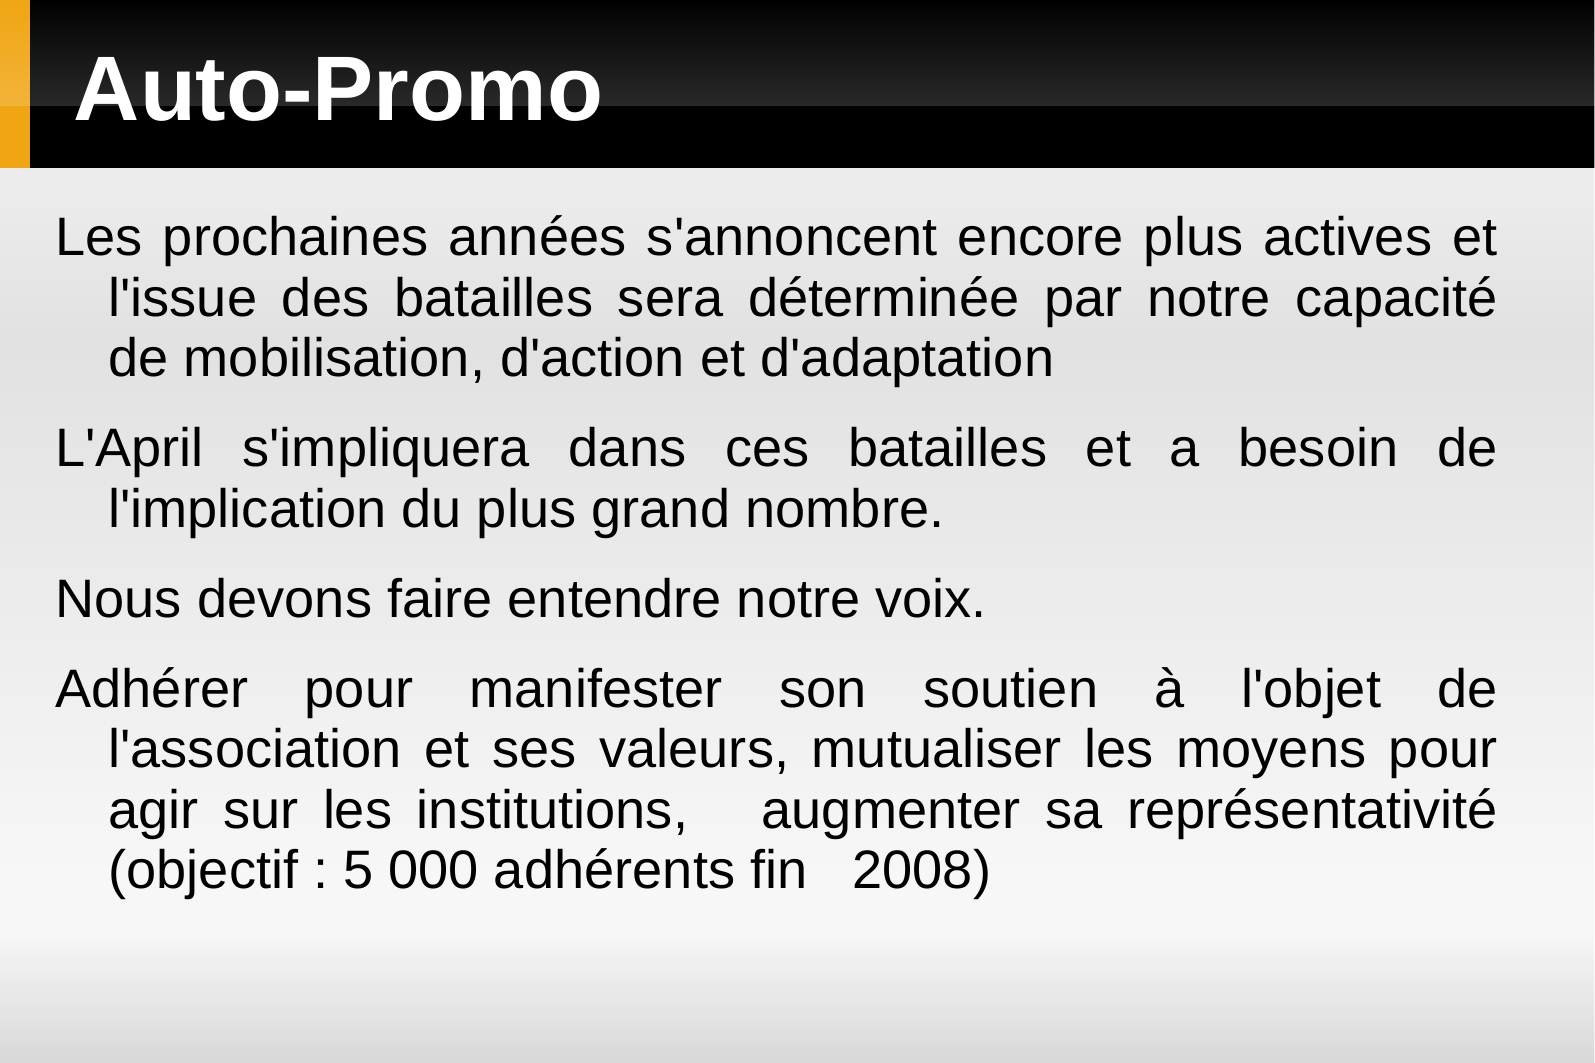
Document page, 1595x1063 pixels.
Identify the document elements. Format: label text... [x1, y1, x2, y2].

list Les prochaines années s'annoncent encore plus actives et l'issue des batailles sera déterminée par notre capacité de mobilisation, d'action et d'adaptation L'April s'impliquera dans ces batailles et a besoin de l'implication du plus grand nombre. Nous devons faire entendre notre voix. Adhérer pour manifester son soutien à l'objet de l'association et ses valeurs, mutualiser les moyens pour agir sur les institutions, augmenter sa représentativité (objectif : 5 000 adhérents fin 2008) [37, 206, 1501, 901]
title Auto-Promo [74, 7, 1510, 171]
picture [0, 0, 1595, 1063]
